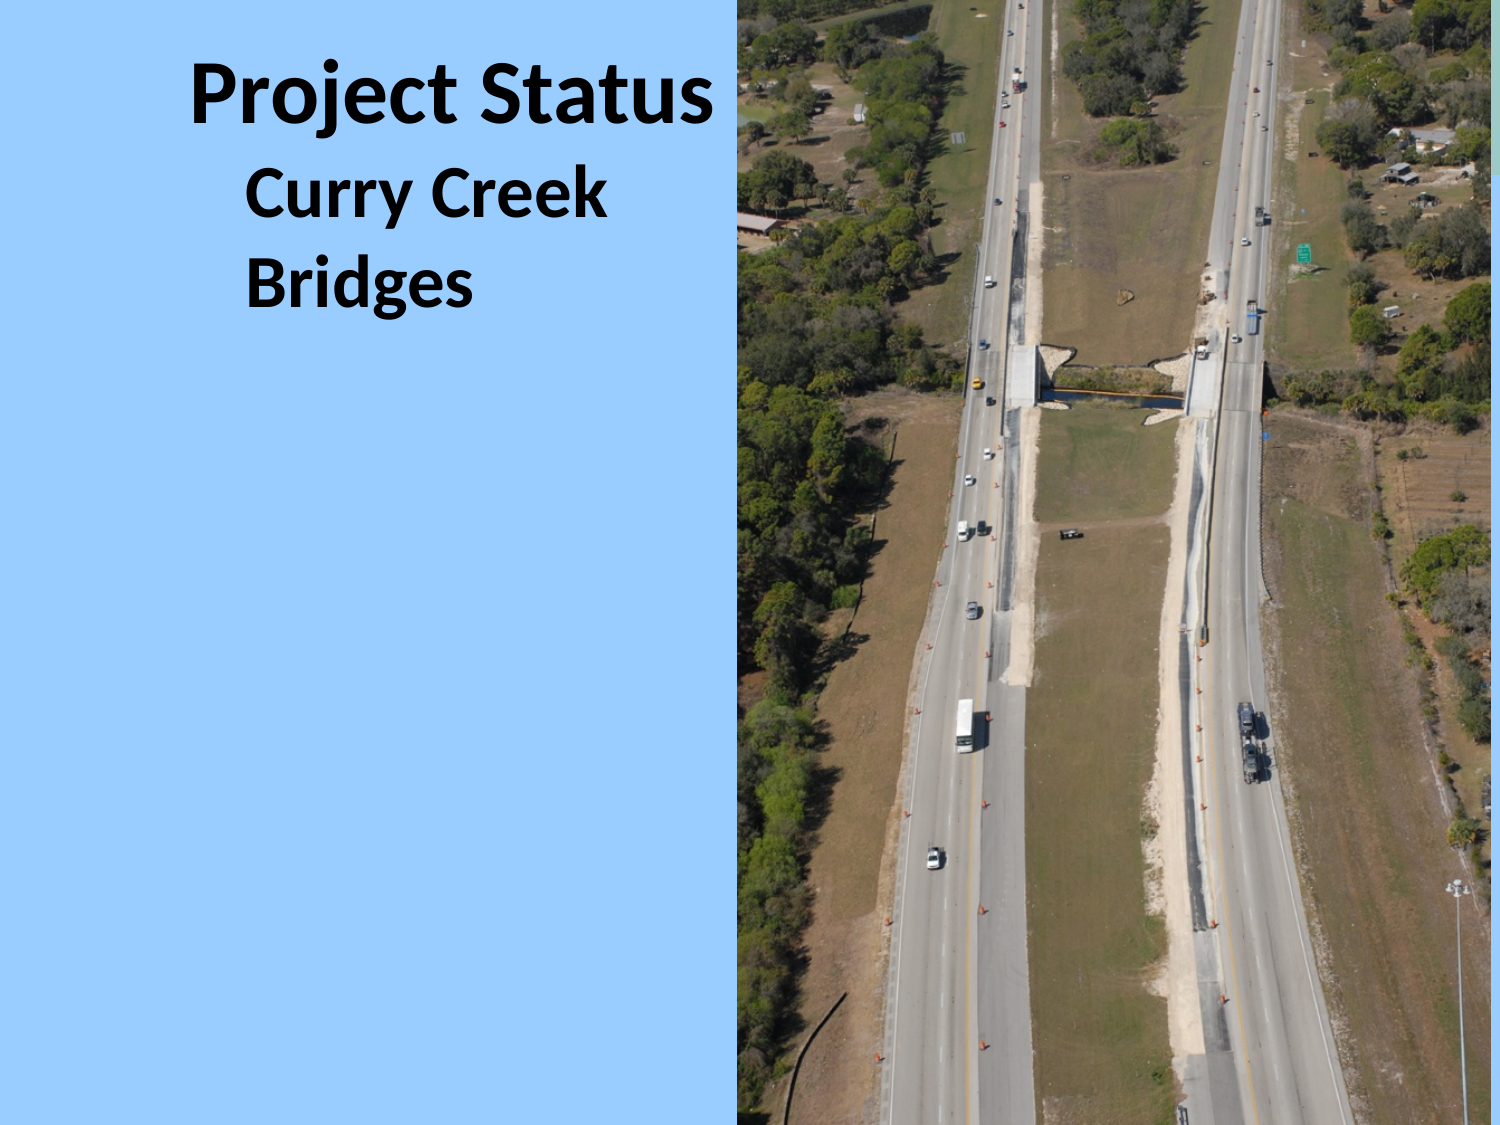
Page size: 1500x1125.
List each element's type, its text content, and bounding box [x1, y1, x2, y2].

text_box Project Status Curry Creek Bridges [174, 24, 737, 850]
picture [737, 0, 1491, 1125]
